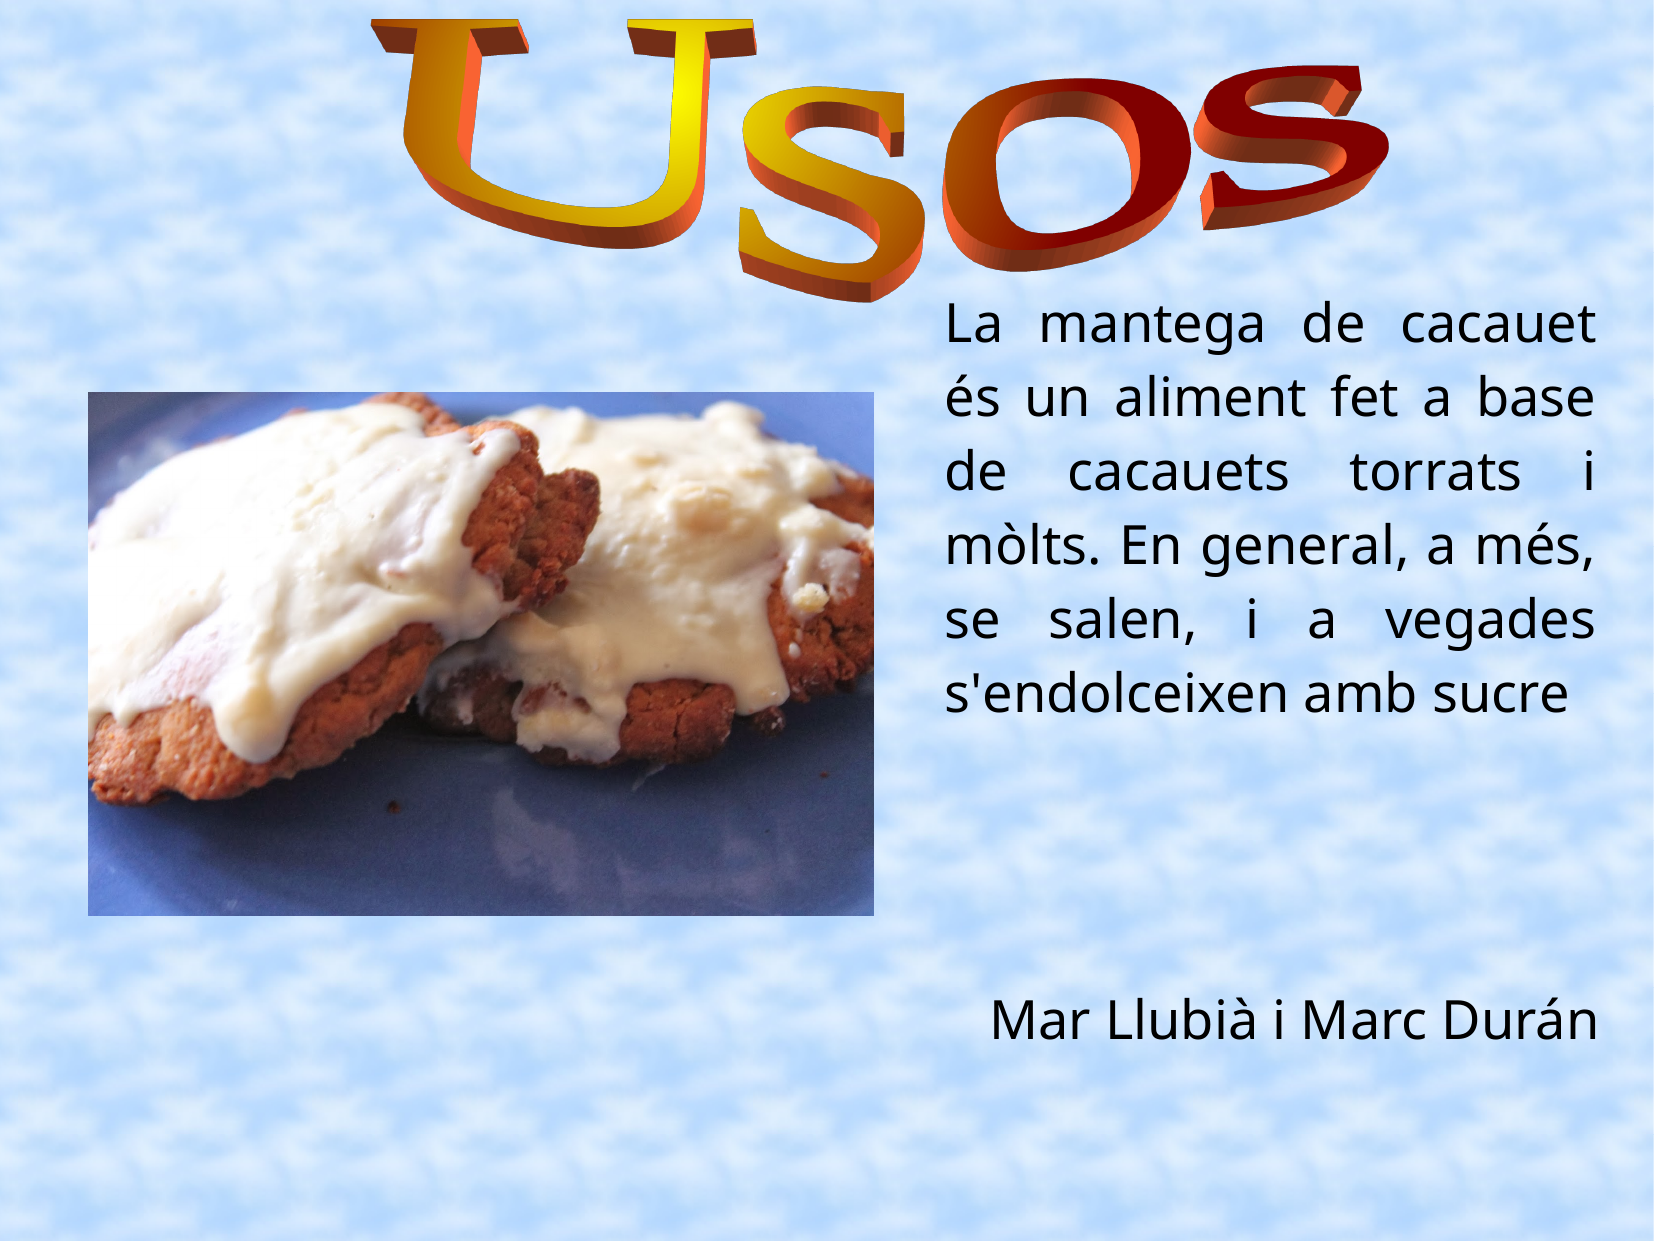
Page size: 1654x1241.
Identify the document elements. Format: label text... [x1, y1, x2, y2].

text_box La mantega de cacauet és un aliment fet a base de cacauets torrats i mòlts. En general, a més, se salen, i a vegades s'endolceixen amb sucre [944, 284, 1598, 739]
picture [0, 0, 1654, 1241]
text_box Mar Llubià i Marc Durán [974, 974, 1654, 1152]
